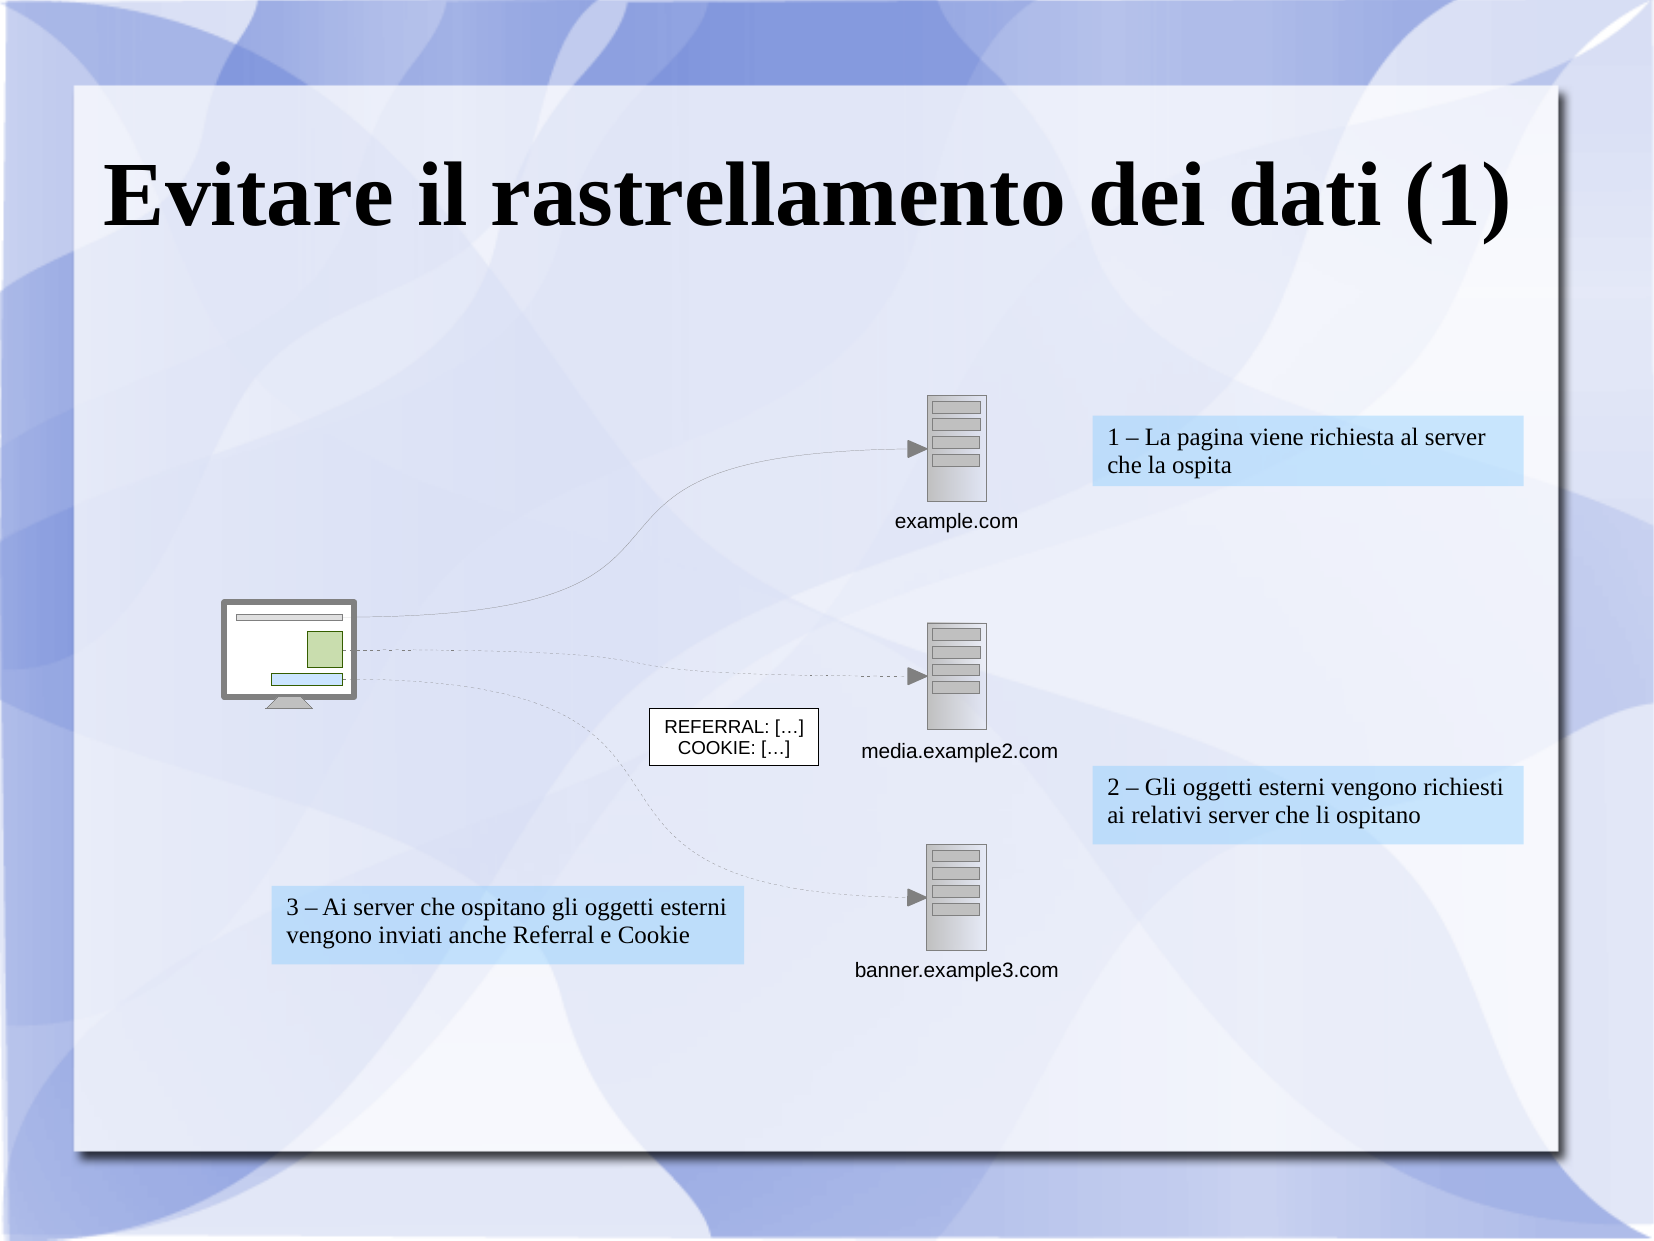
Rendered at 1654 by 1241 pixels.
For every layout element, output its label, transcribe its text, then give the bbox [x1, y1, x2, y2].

text_box 3 – Ai server che ospitano gli oggetti esterni vengono inviati anche Referral e Cookie [271, 885, 745, 965]
text_box REFERRAL: […] COOKIE: […] [649, 708, 819, 766]
text_box [927, 395, 987, 502]
text_box [927, 623, 987, 730]
text_box [224, 602, 355, 709]
text_box 2 – Gli oggetti esterni vengono richiesti ai relativi server che li ospitano [1092, 765, 1524, 845]
text_box banner.example3.com [820, 950, 1093, 989]
picture [0, 0, 1654, 1241]
title Evitare il rastrellamento dei dati (1) [82, 90, 1536, 298]
text_box example.com [862, 501, 1052, 540]
text_box media.example2.com [838, 732, 1081, 771]
text_box 1 – La pagina viene richiesta al server che la ospita [1092, 415, 1524, 487]
text_box [926, 844, 987, 951]
